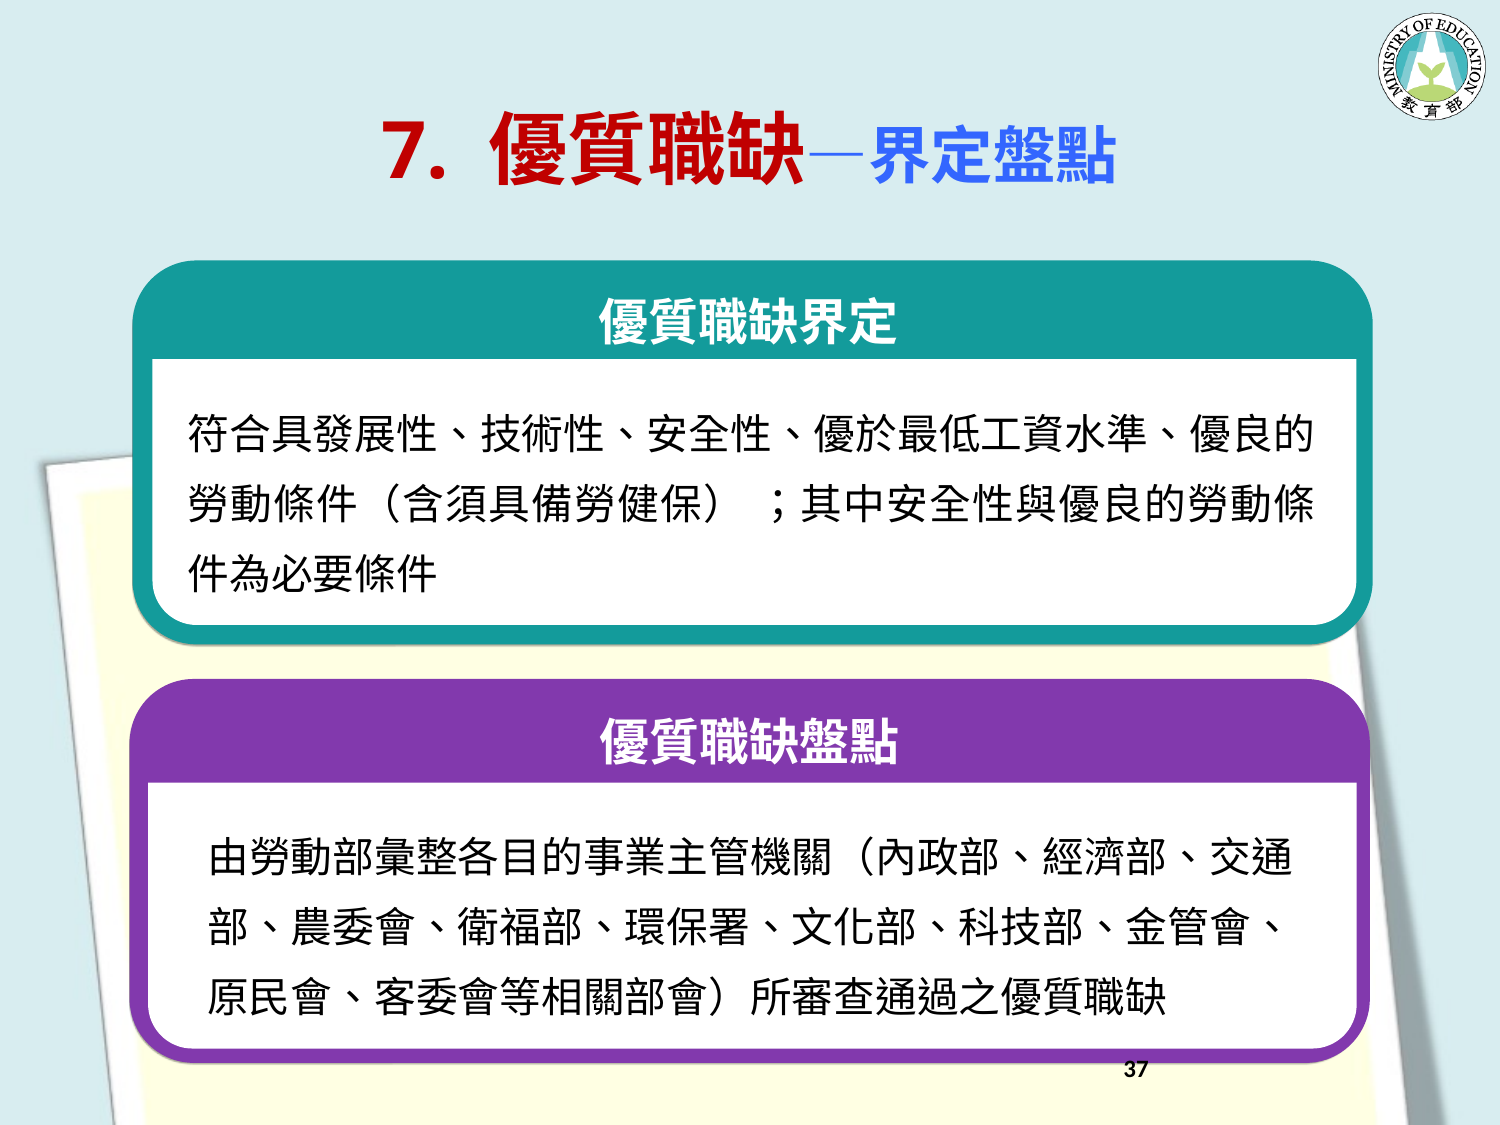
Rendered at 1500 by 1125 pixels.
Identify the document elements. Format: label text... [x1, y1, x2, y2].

text_box 7. 優質職缺—界定盤點 [0, 92, 1500, 181]
text_box [129, 678, 1370, 1063]
text_box 符合具發展性、技術性、安全性、優於最低工資水準、優良的勞動條件（含須具備勞健保） ；其中安全性與優良的勞動條件為必要條件 [170, 359, 1332, 626]
picture [1374, 10, 1488, 123]
text_box 37 [1108, 1037, 1459, 1098]
text_box [132, 260, 1373, 645]
text_box 優質職缺界定 [360, 271, 1137, 358]
text_box 由勞動部彙整各目的事業主管機關（內政部、經濟部、交通部、農委會、衛福部、環保署、文化部、科技部、金管會、原民會、客委會等相關部會）所審查通過之優質職缺 [190, 782, 1310, 1049]
text_box 優質職缺盤點 [361, 691, 1139, 778]
